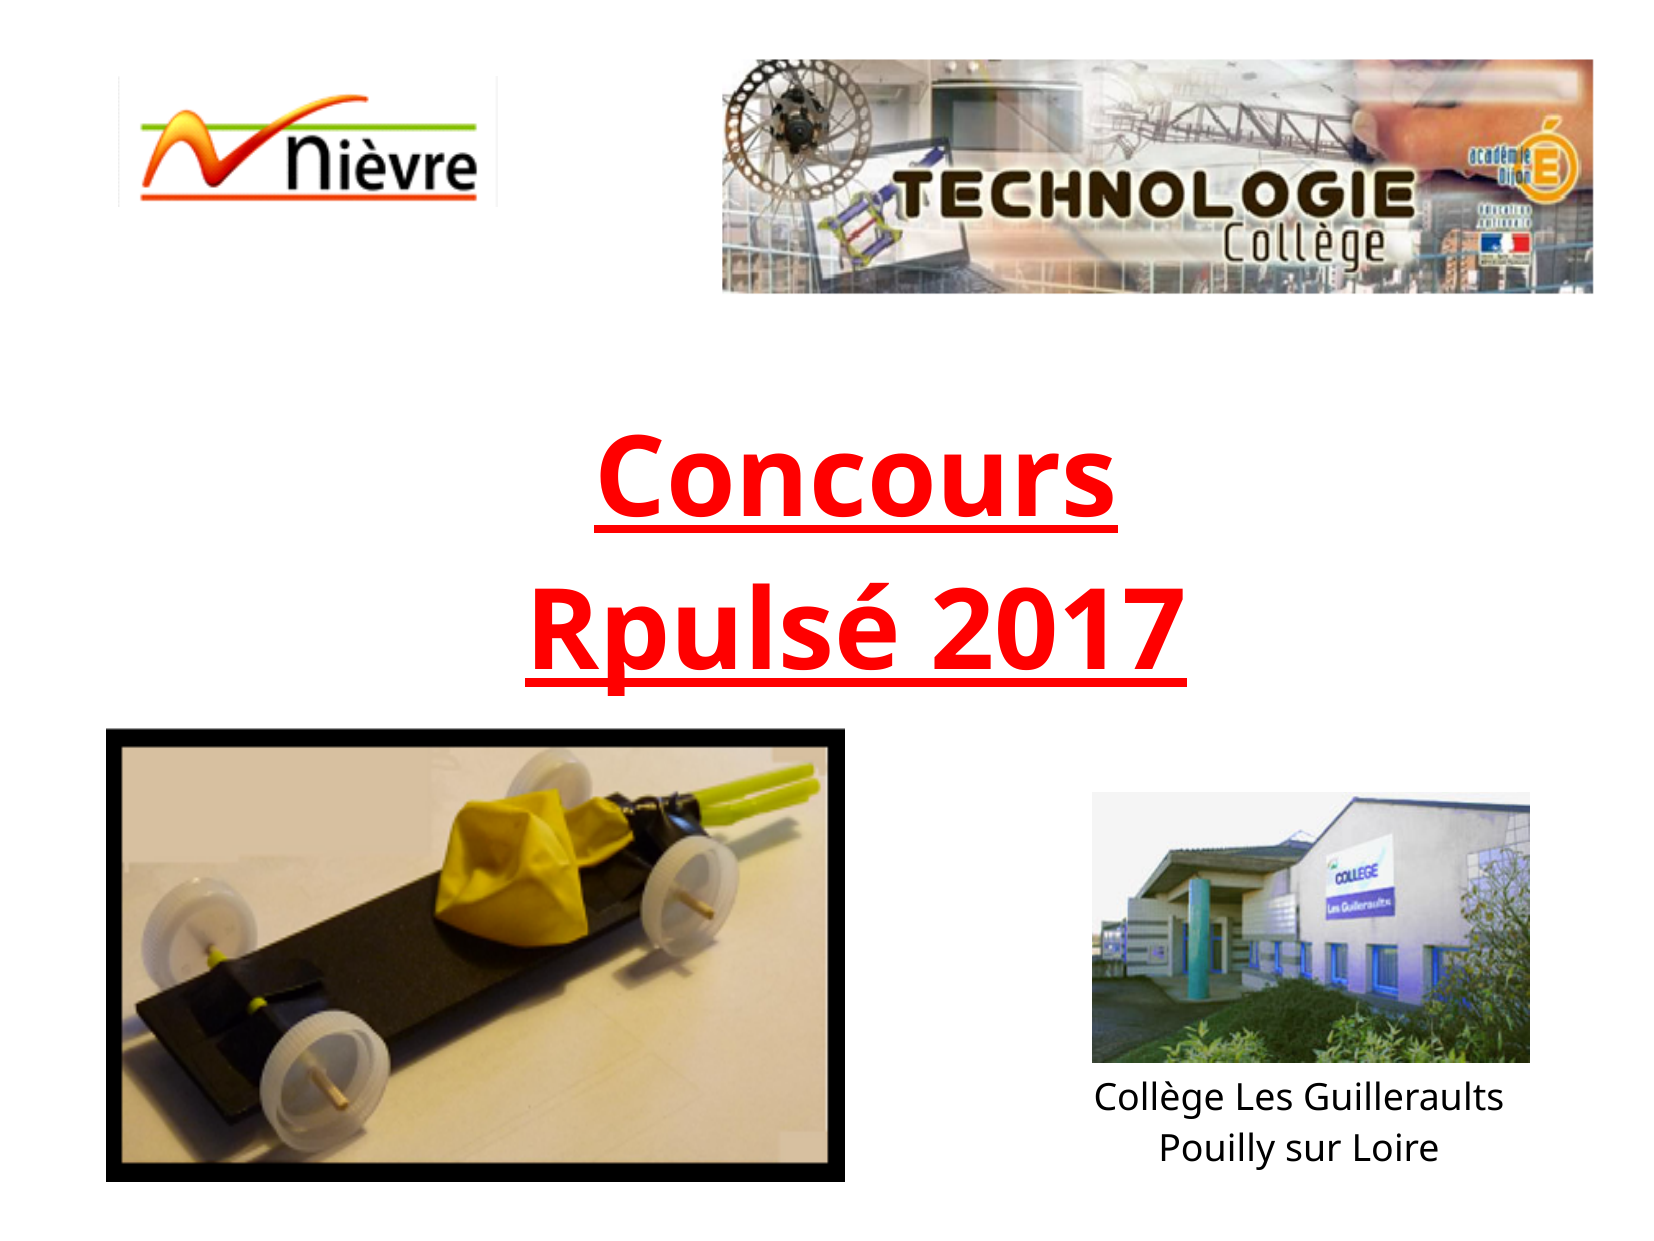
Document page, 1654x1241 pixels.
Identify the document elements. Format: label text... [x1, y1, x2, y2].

picture [118, 76, 498, 207]
text_box Concours Rpulsé 2017 [265, 389, 1447, 768]
picture [721, 58, 1595, 296]
picture [1092, 792, 1530, 1063]
picture [106, 727, 845, 1182]
text_box Collège Les Guilleraults Pouilly sur Loire [1033, 1062, 1565, 1182]
